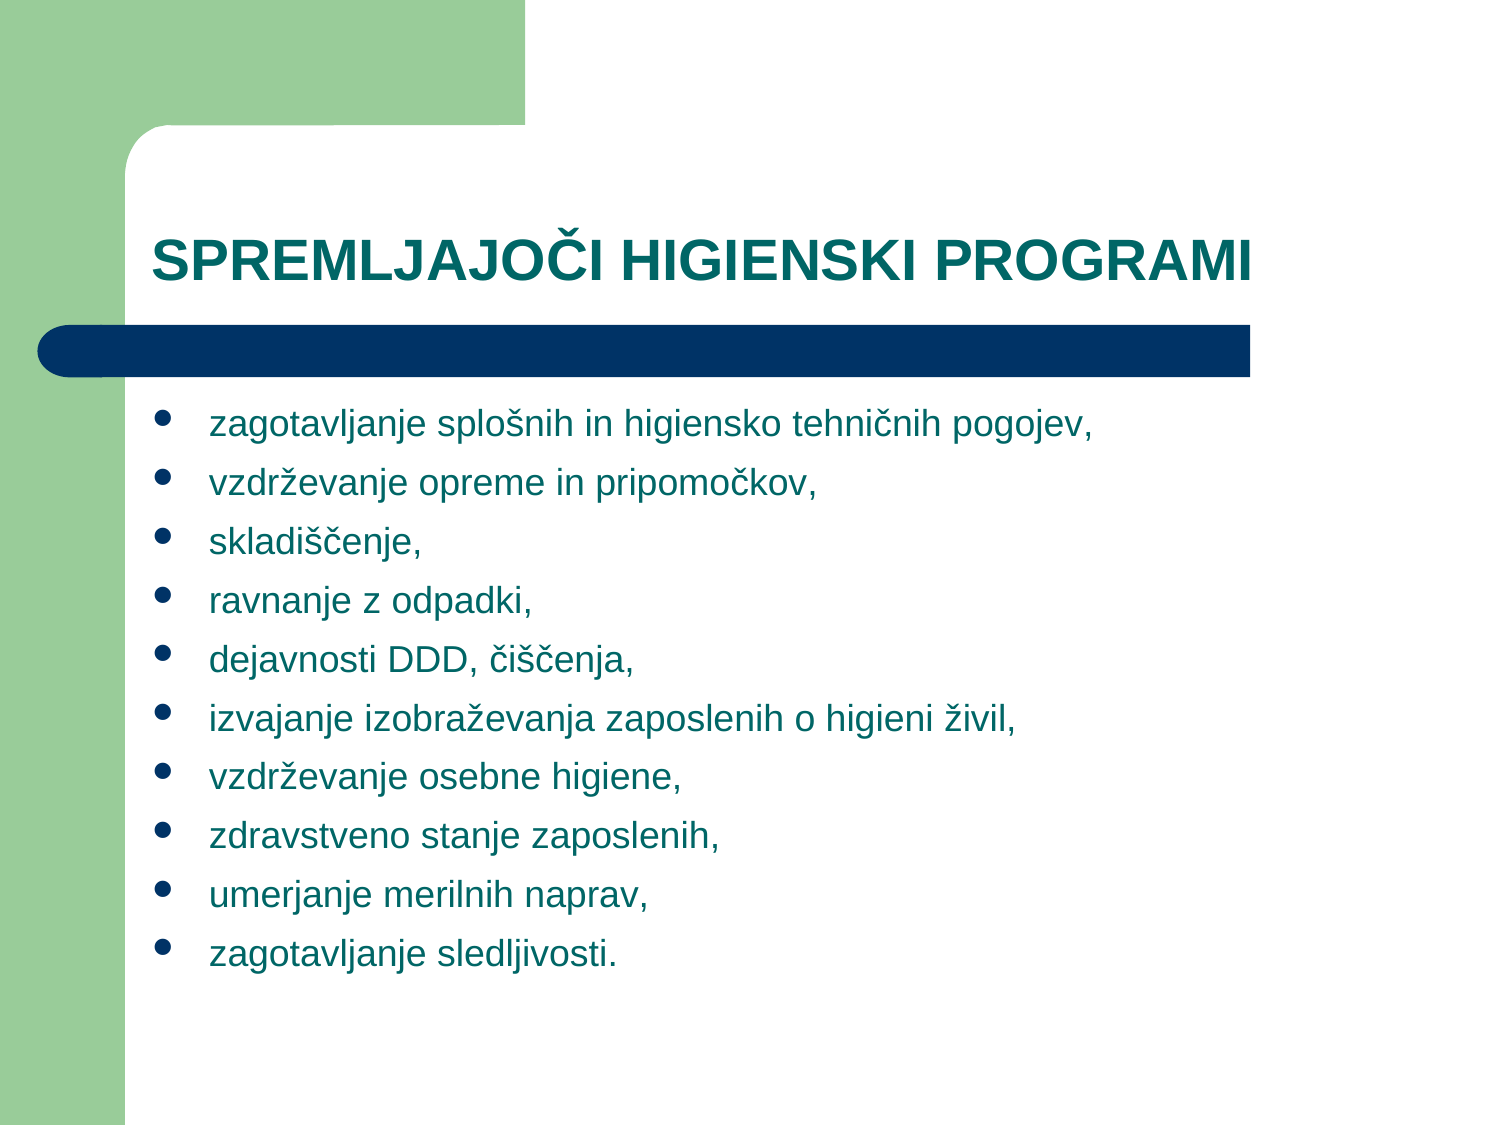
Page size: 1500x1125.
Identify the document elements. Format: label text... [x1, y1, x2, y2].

list zagotavljanje splošnih in higiensko tehničnih pogojev, vzdrževanje opreme in pripomočkov, skladiščenje, ravnanje z odpadki, dejavnosti DDD, čiščenja, izvajanje izobraževanja zaposlenih o higieni živil, vzdrževanje osebne higiene, zdravstveno stanje zaposlenih, umerjanje merilnih naprav, zagotavljanje sledljivosti. [137, 387, 1400, 1027]
title SPREMLJAJOČI HIGIENSKI PROGRAMI [136, 136, 1414, 301]
